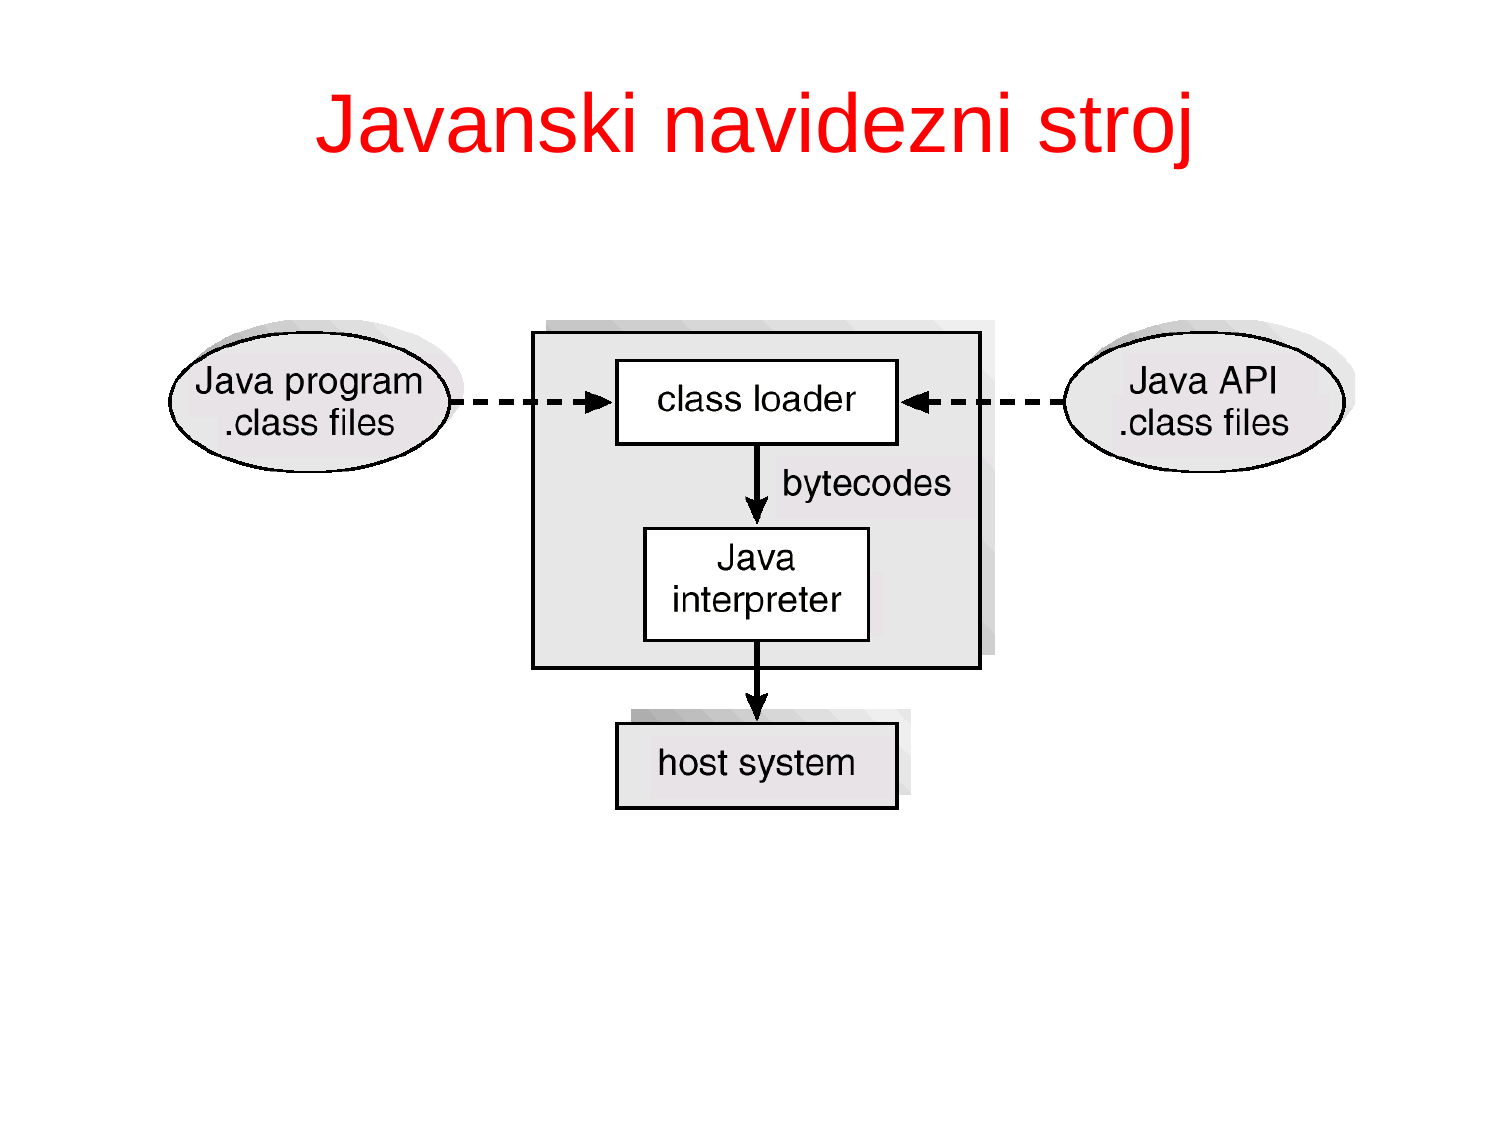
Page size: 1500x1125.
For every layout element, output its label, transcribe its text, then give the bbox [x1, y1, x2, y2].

picture [167, 320, 1356, 811]
title Javanski navidezni stroj [190, 61, 1321, 177]
